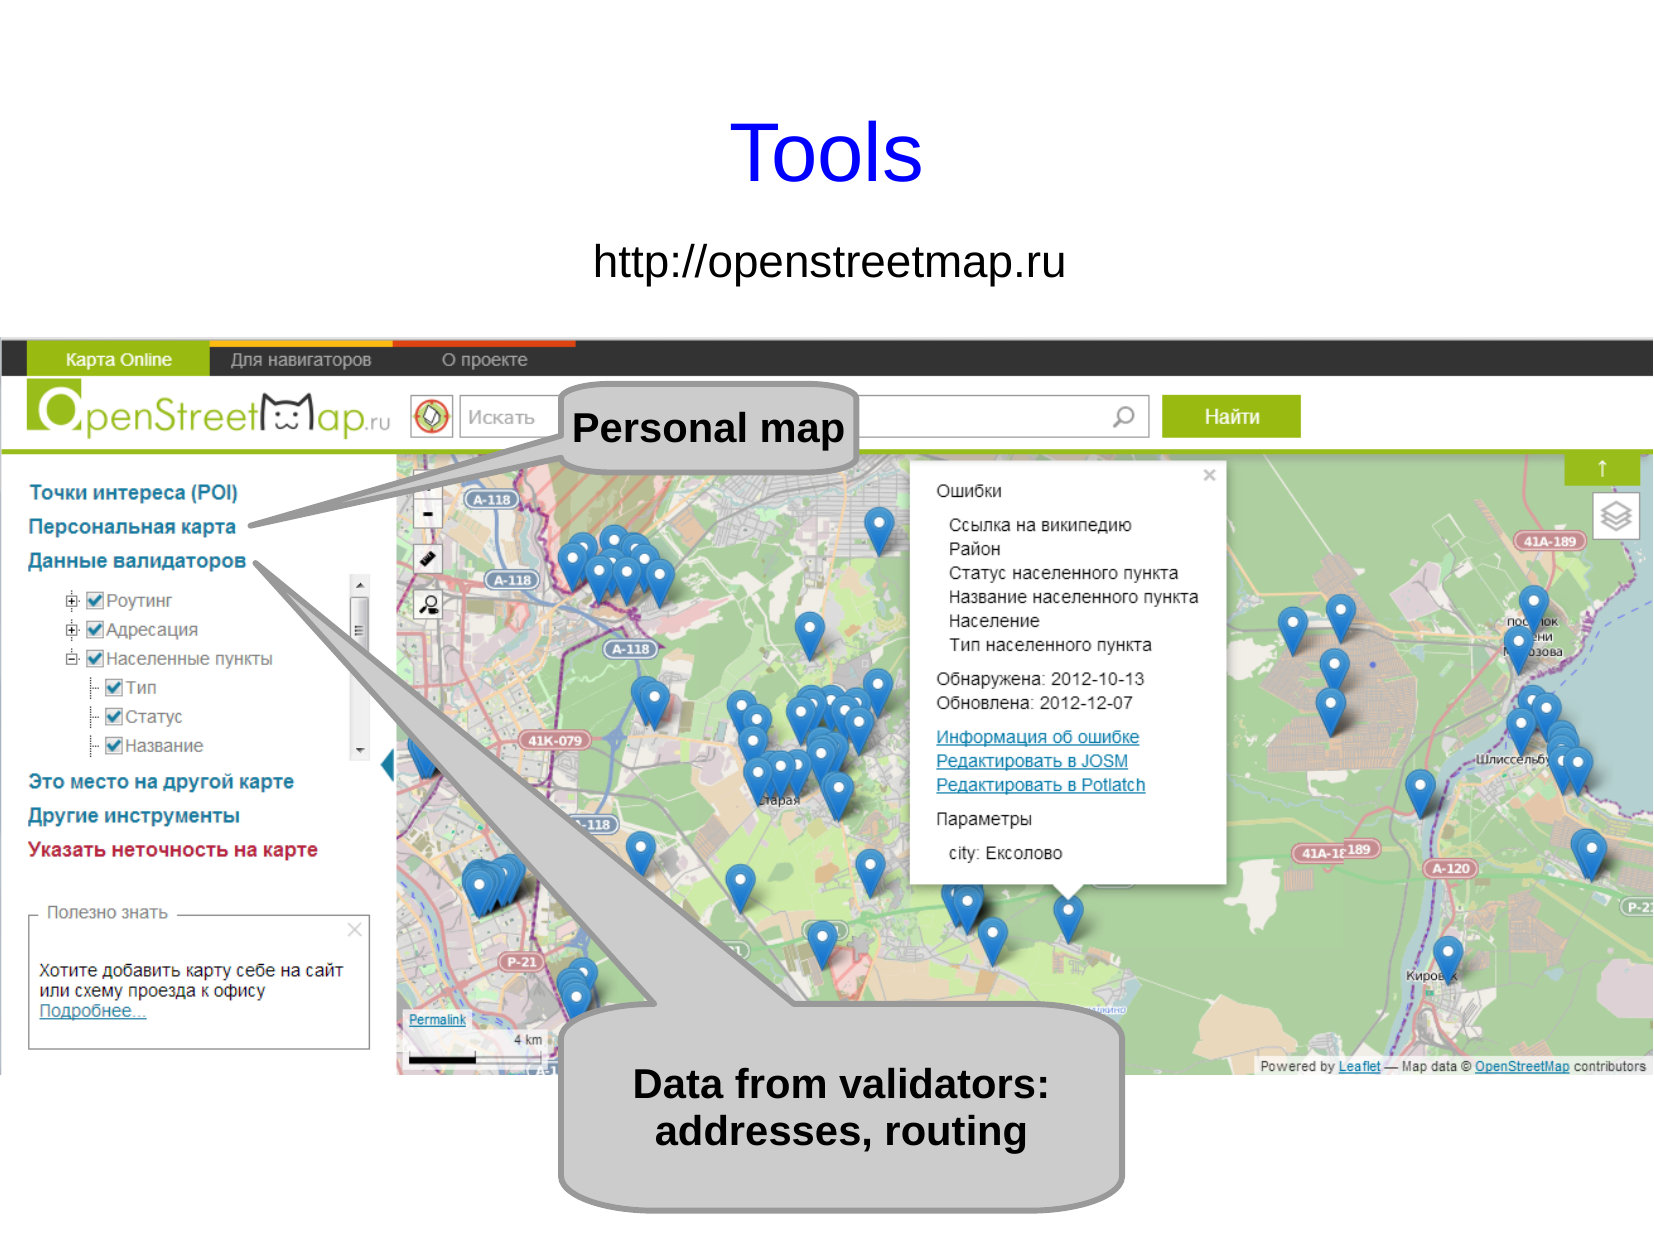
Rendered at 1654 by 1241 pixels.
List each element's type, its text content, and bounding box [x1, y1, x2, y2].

text_box Personal map [250, 383, 857, 526]
text_box http://openstreetmap.ru [592, 236, 1068, 288]
text_box Data from validators: addresses, routing [255, 563, 1123, 1211]
title Tools [82, 49, 1571, 257]
picture [0, 337, 1653, 1075]
